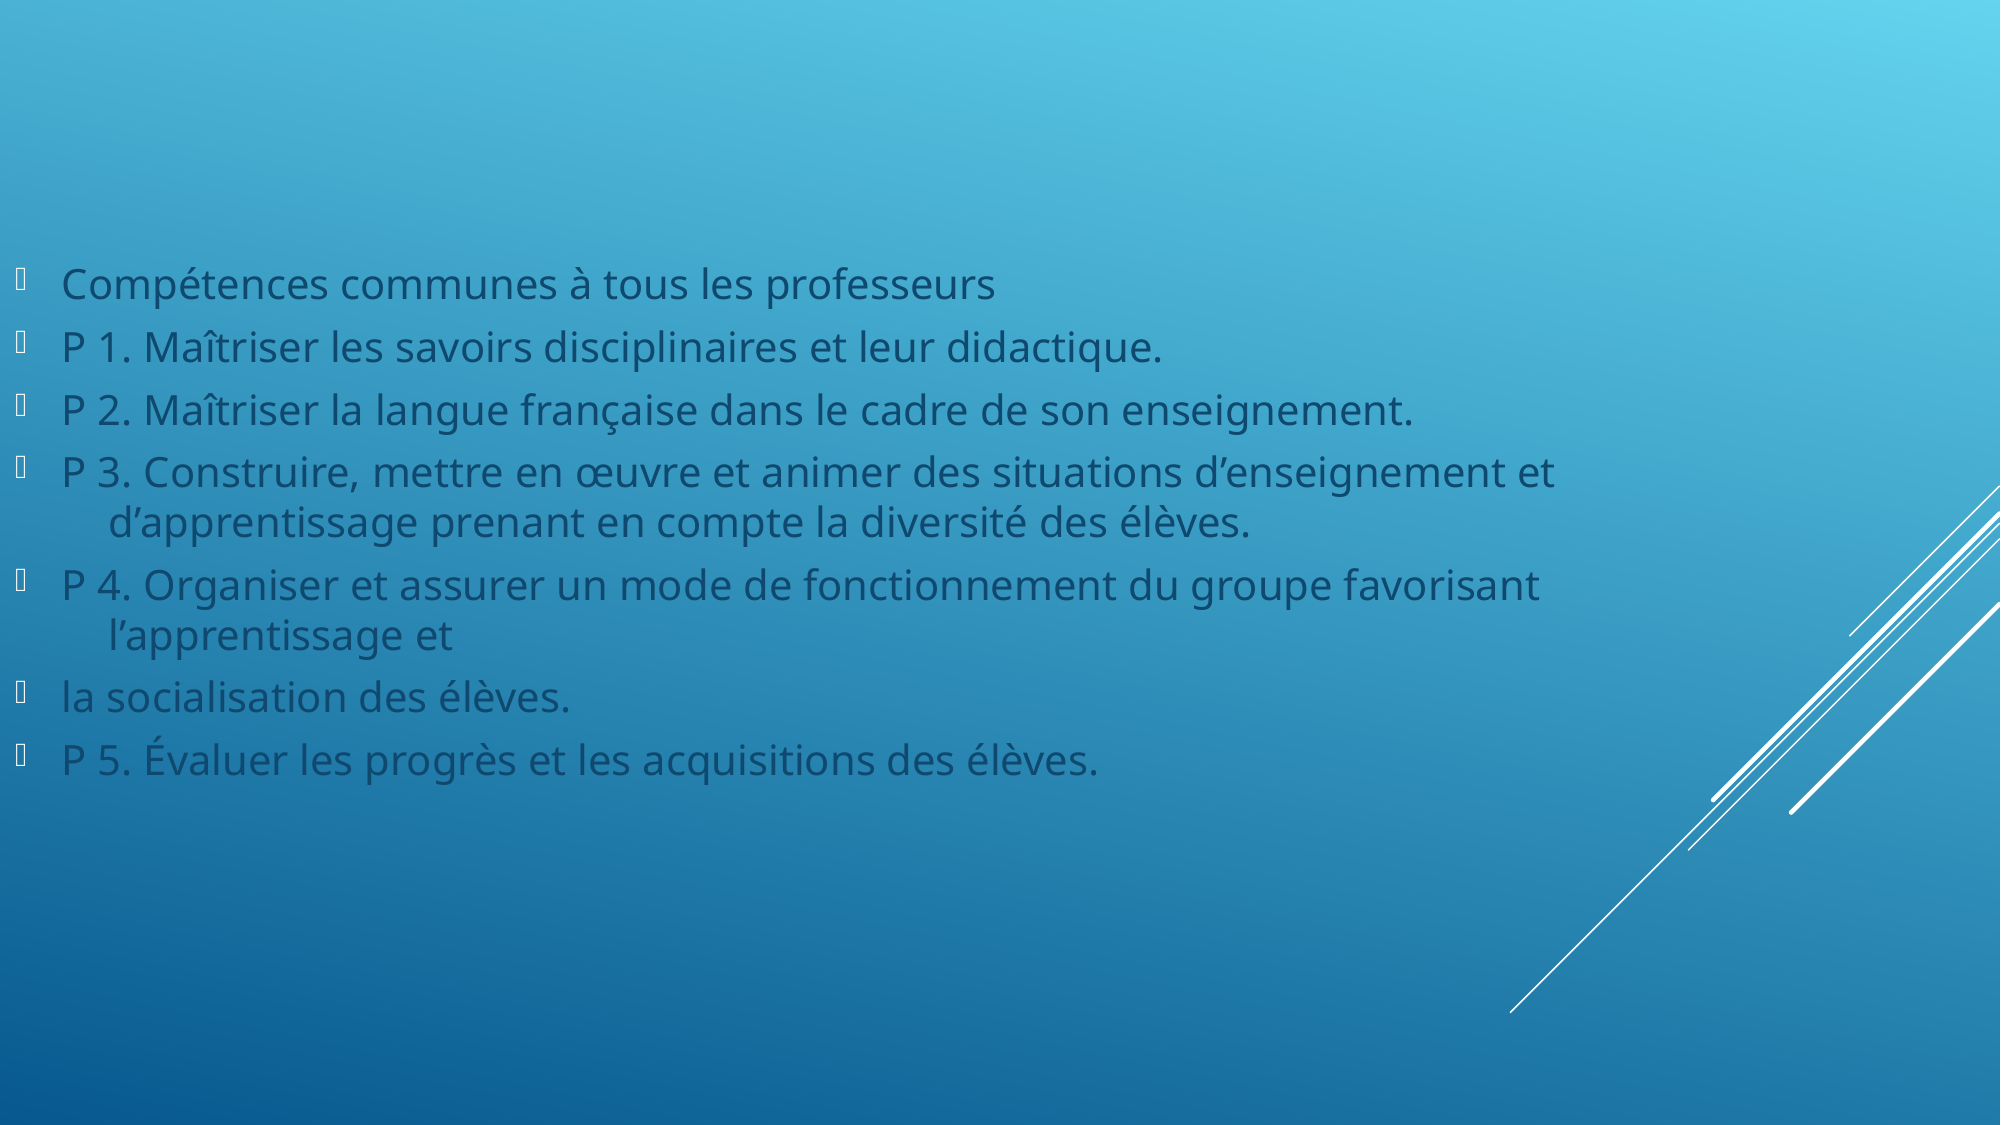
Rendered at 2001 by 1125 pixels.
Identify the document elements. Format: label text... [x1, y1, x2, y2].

list Compétences communes à tous les professeurs P 1. Maîtriser les savoirs disciplinaires et leur didactique. P 2. Maîtriser la langue française dans le cadre de son enseignement. P 3. Construire, mettre en œuvre et animer des situations d’enseignement et d’apprentissage prenant en compte la diversité des élèves. P 4. Organiser et assurer un mode de fonctionnement du groupe favorisant l’apprentissage et la socialisation des élèves. P 5. Évaluer les progrès et les acquisitions des élèves. [0, 194, 1800, 848]
